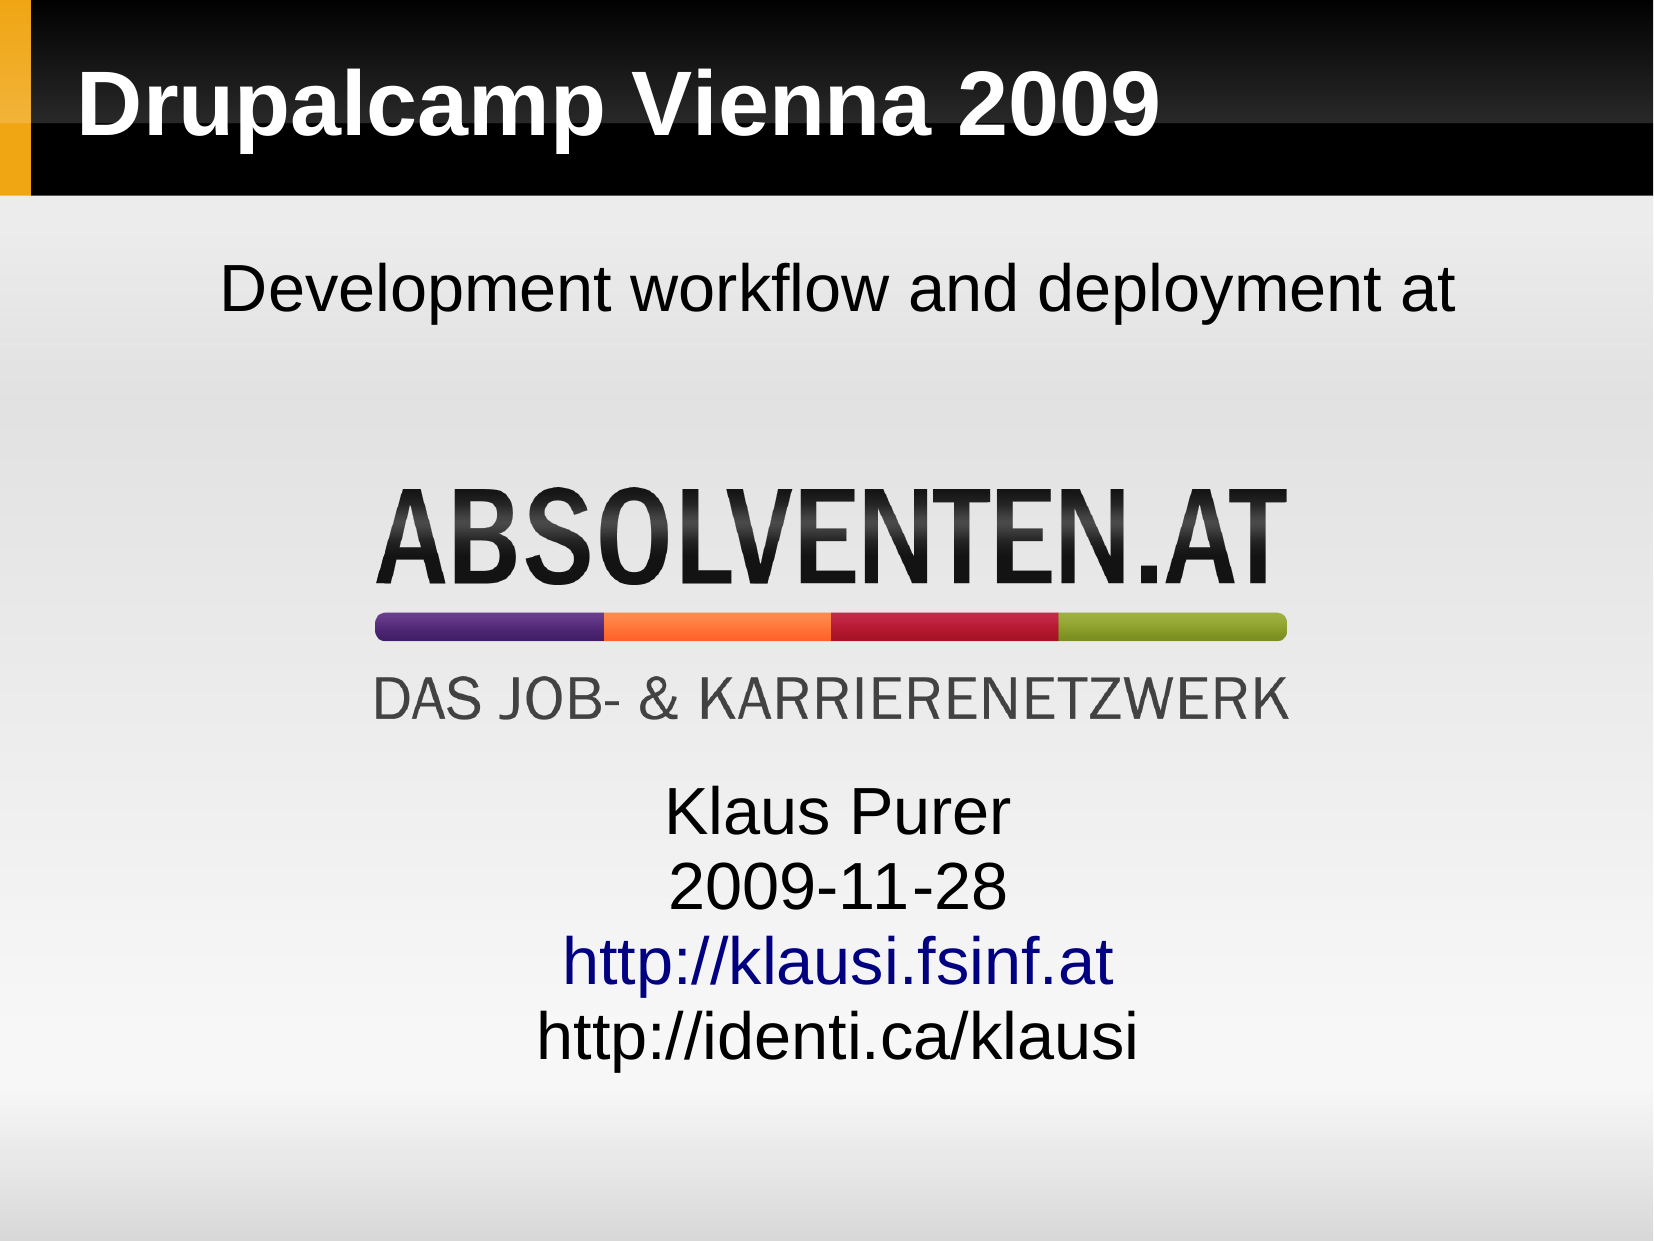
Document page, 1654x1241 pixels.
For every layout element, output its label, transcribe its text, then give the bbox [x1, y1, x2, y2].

title Drupalcamp Vienna 2009 [76, 0, 1565, 208]
subtitle Development workflow and deployment at Klaus Purer 2009-11-28 http://klausi.fsinf.at http://identi.ca/klausi [82, 251, 1571, 1149]
picture [0, 0, 1654, 1241]
